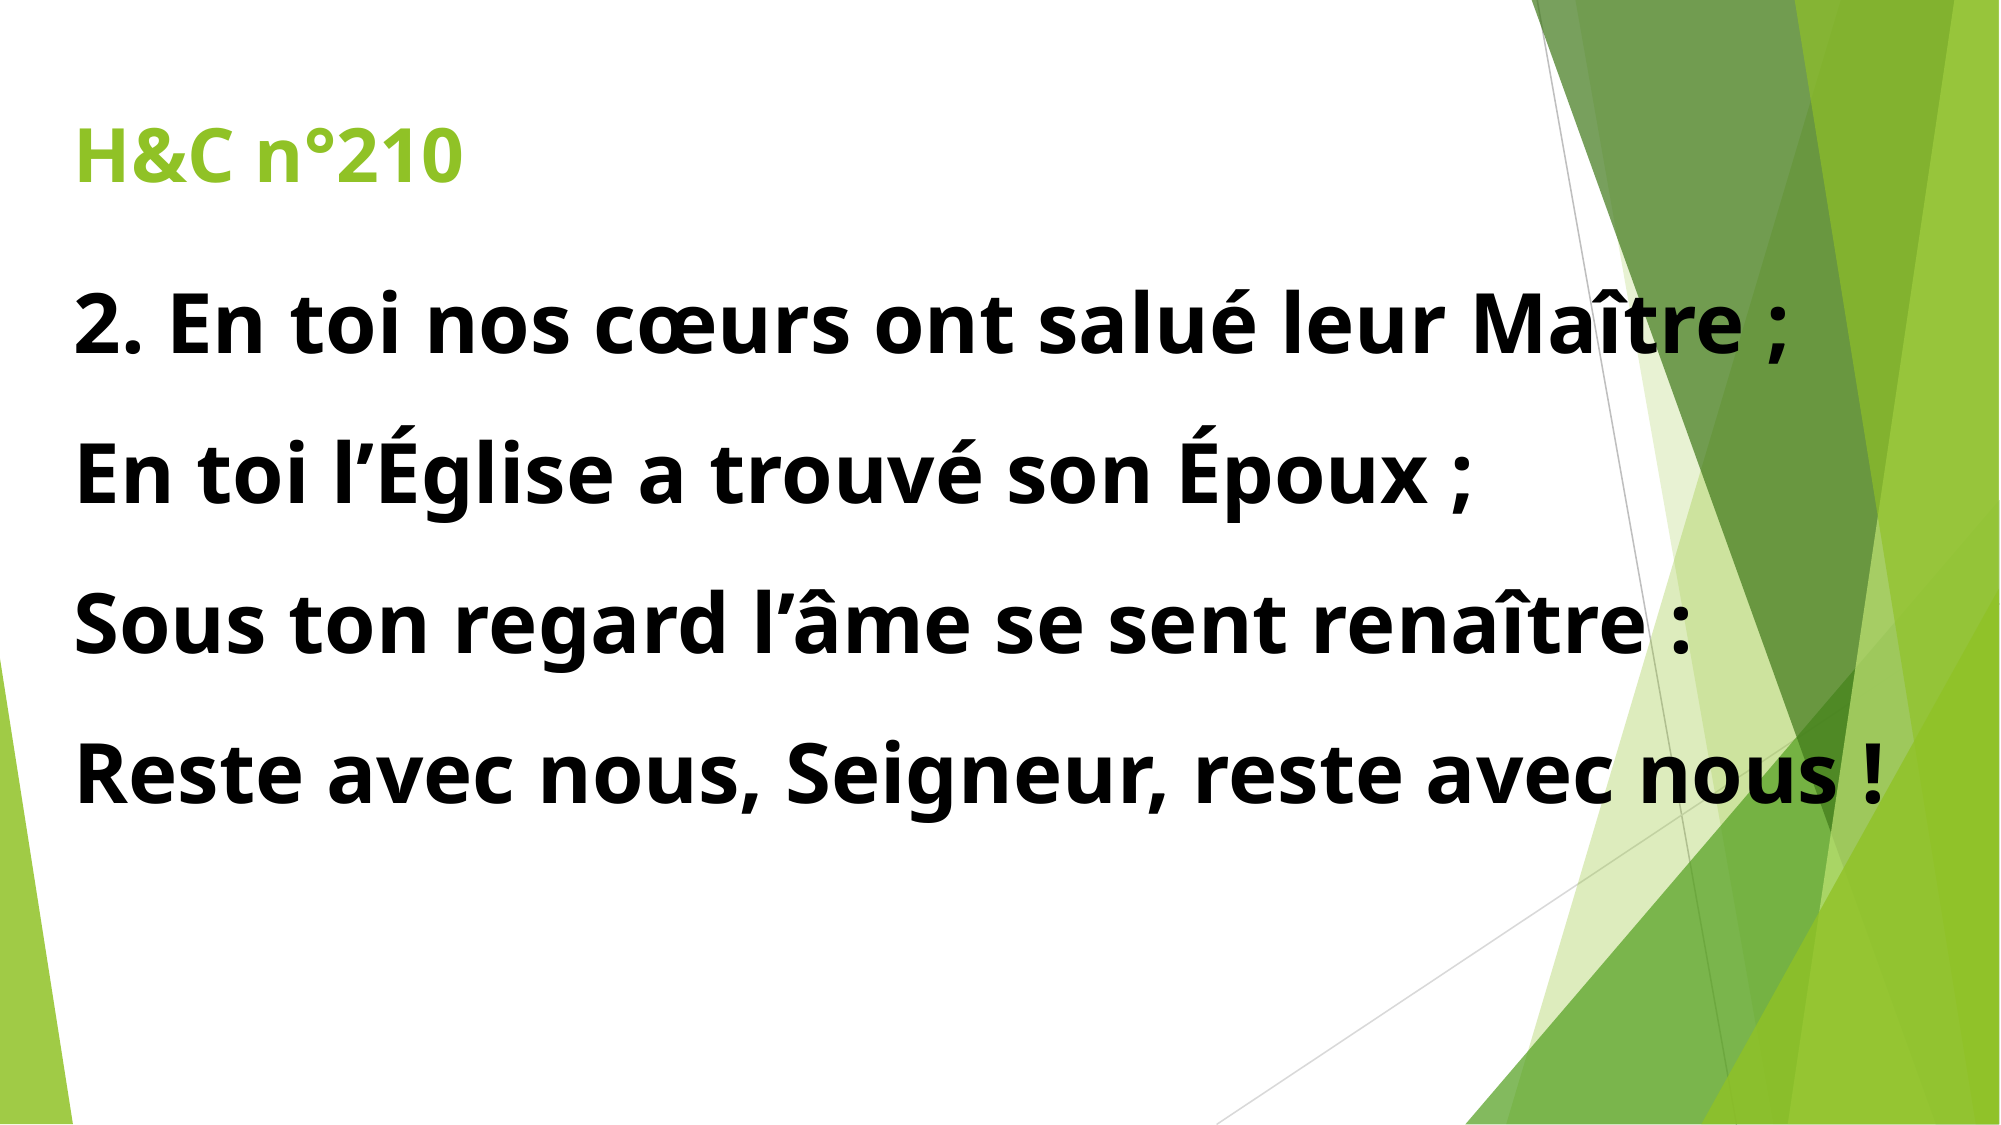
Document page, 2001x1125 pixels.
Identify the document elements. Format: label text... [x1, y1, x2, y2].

text_box H&C n°210 [59, 99, 1477, 212]
text_box 2. En toi nos cœurs ont salué leur Maître ; En toi l’Église a trouvé son Époux ; Sous ton regard l’âme se sent renaître : Reste avec nous, Seigneur, reste avec nous ! [59, 212, 2001, 1037]
